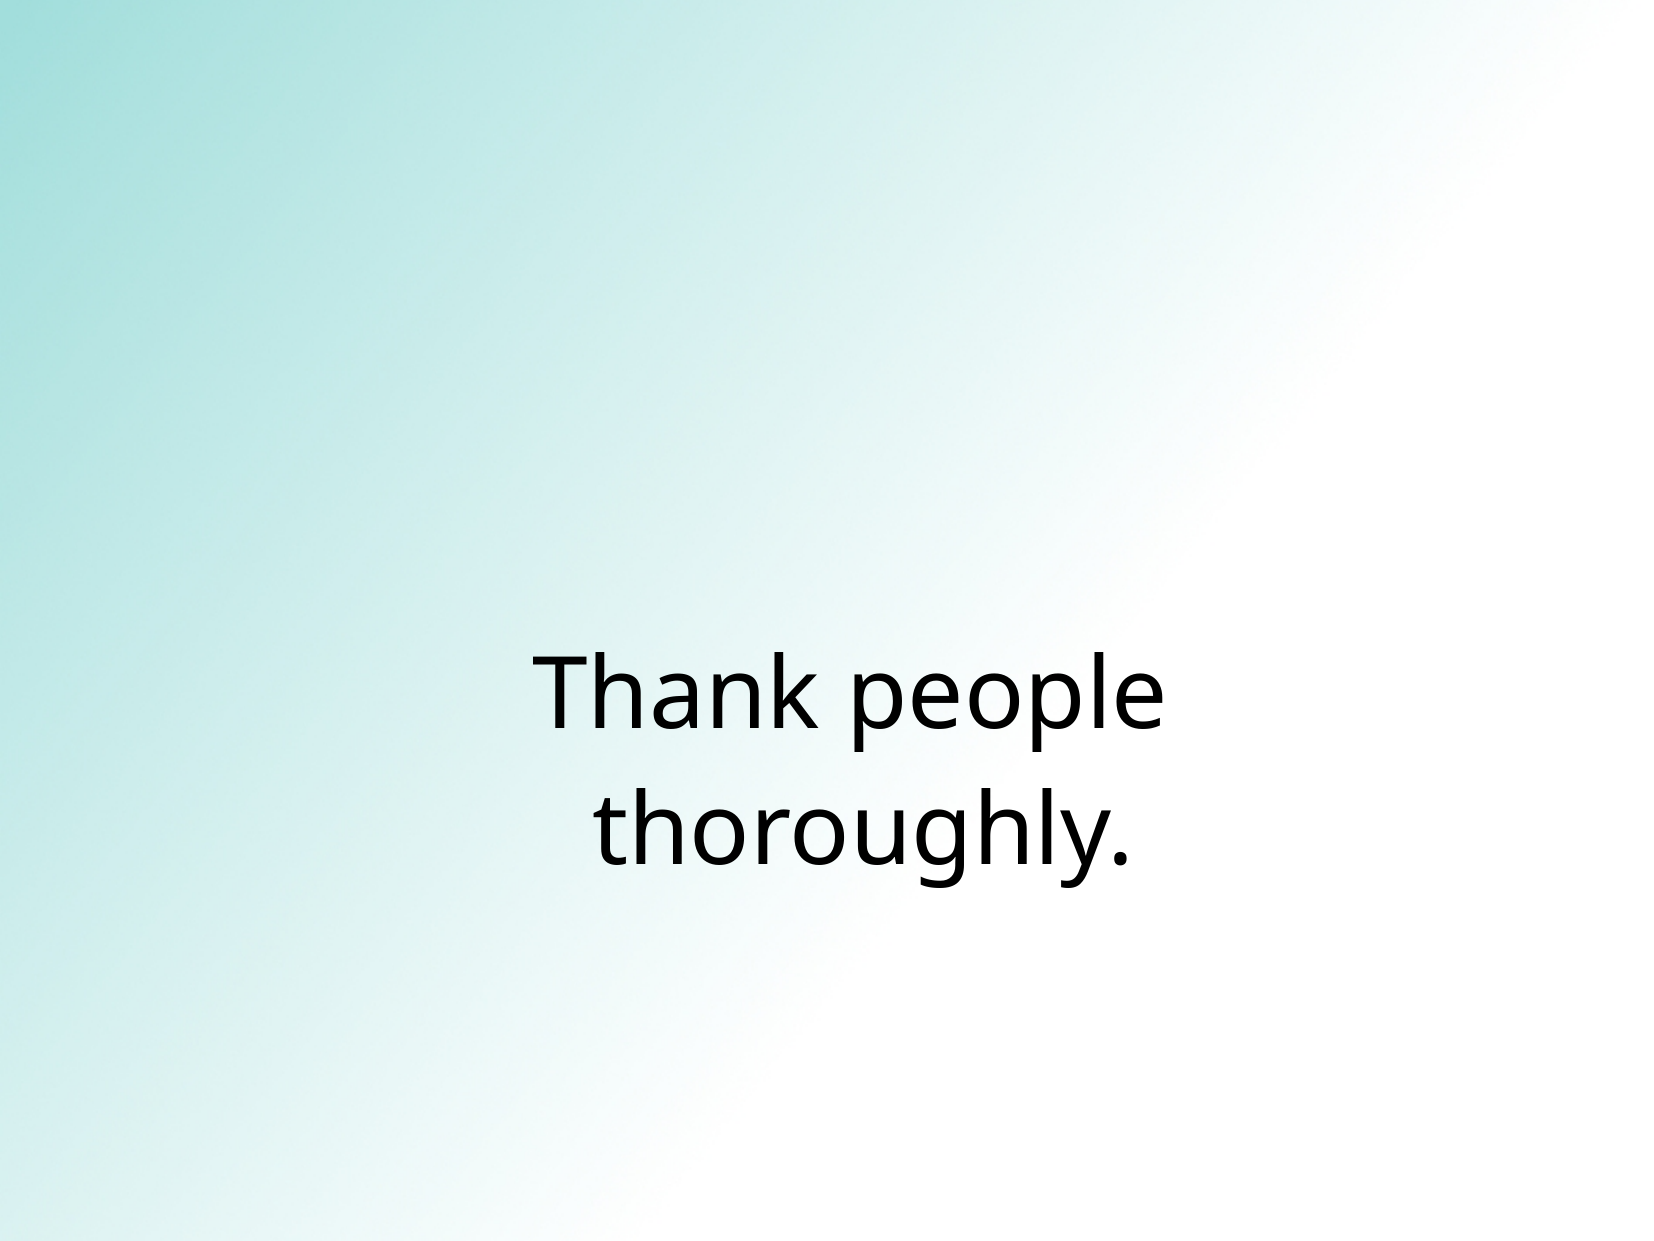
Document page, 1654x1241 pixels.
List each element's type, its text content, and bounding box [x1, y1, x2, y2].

picture [0, 0, 1654, 1241]
subtitle Thank people thoroughly. [106, 209, 1595, 1170]
